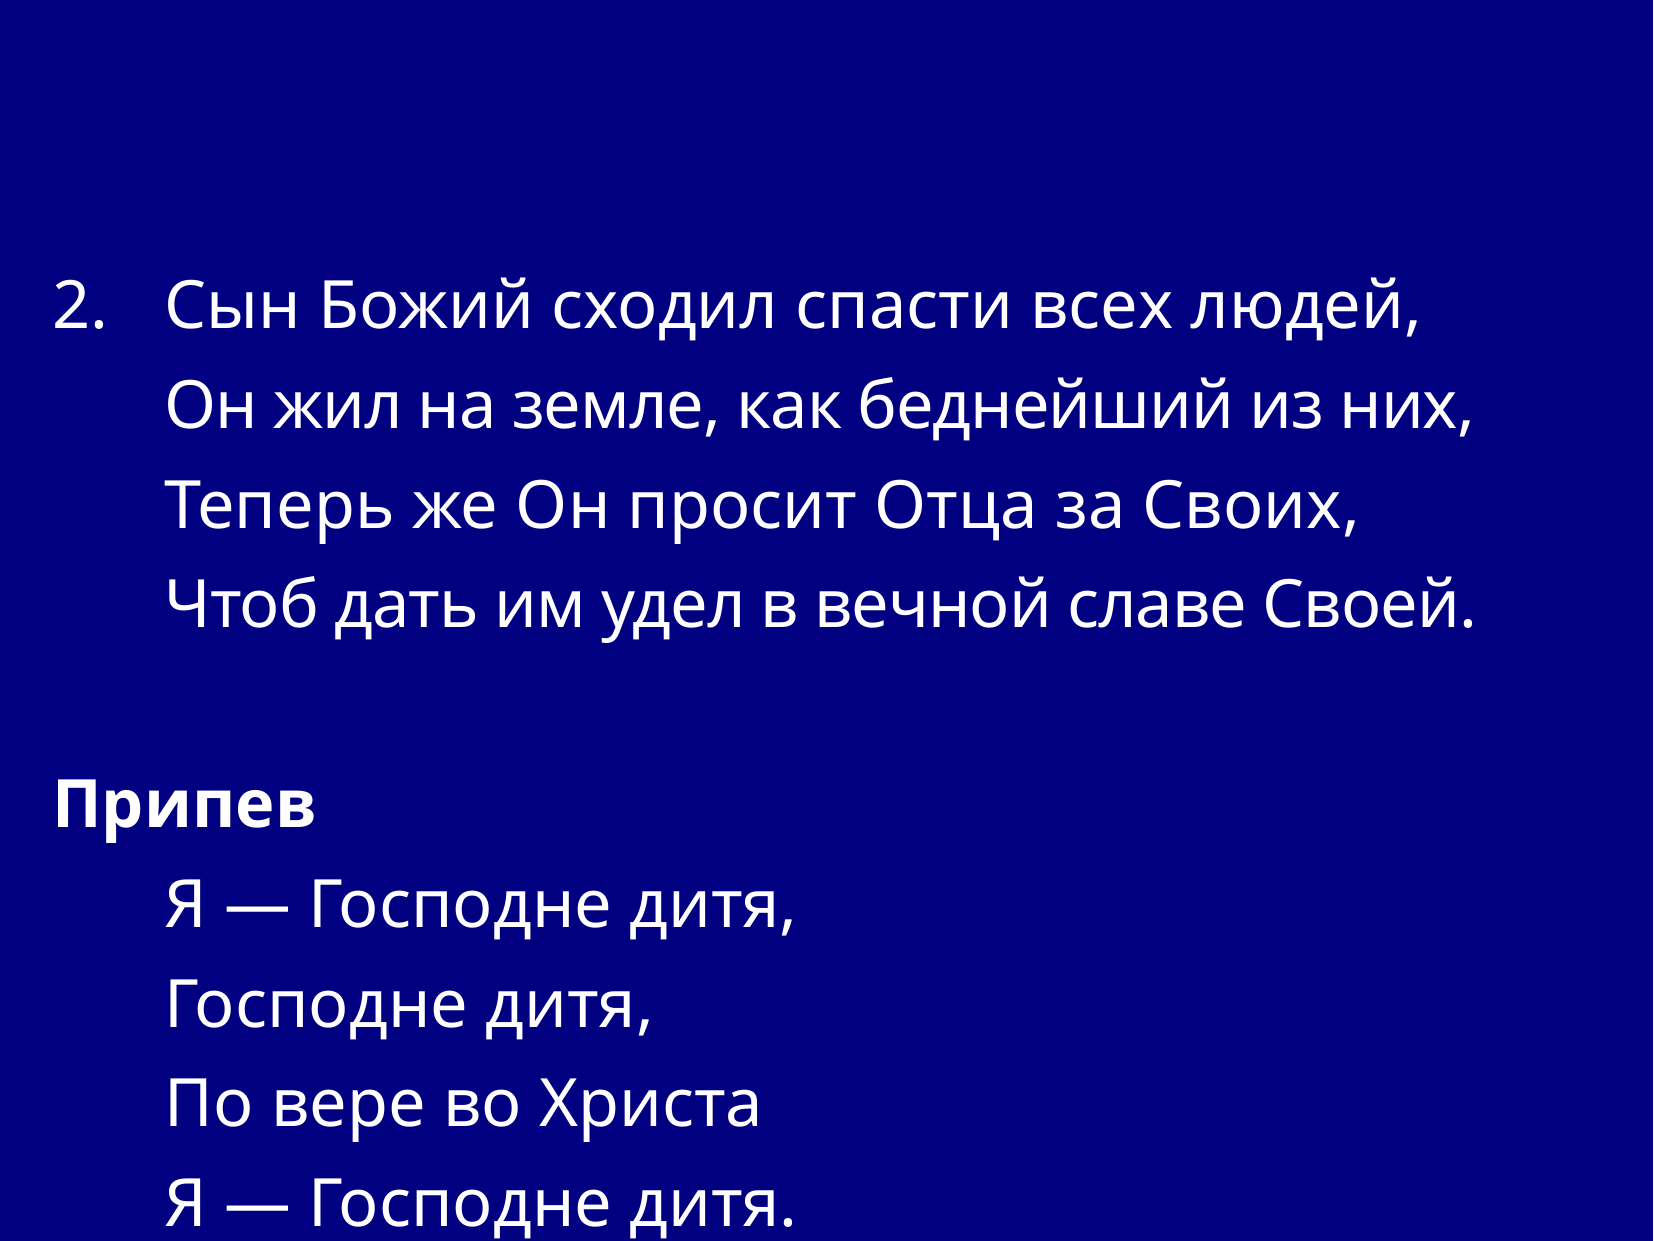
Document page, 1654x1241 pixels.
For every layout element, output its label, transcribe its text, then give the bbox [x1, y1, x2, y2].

text_box 2. Сын Божий сходил спасти всех людей, Он жил на земле, как беднейший из них, Теперь же Он просит Отца за Своих, Чтоб дать им удел в вечной славе Своей. Припев Я — Господне дитя, Господне дитя, По вере во Христа Я — Господне дитя. [37, 150, 1653, 1163]
